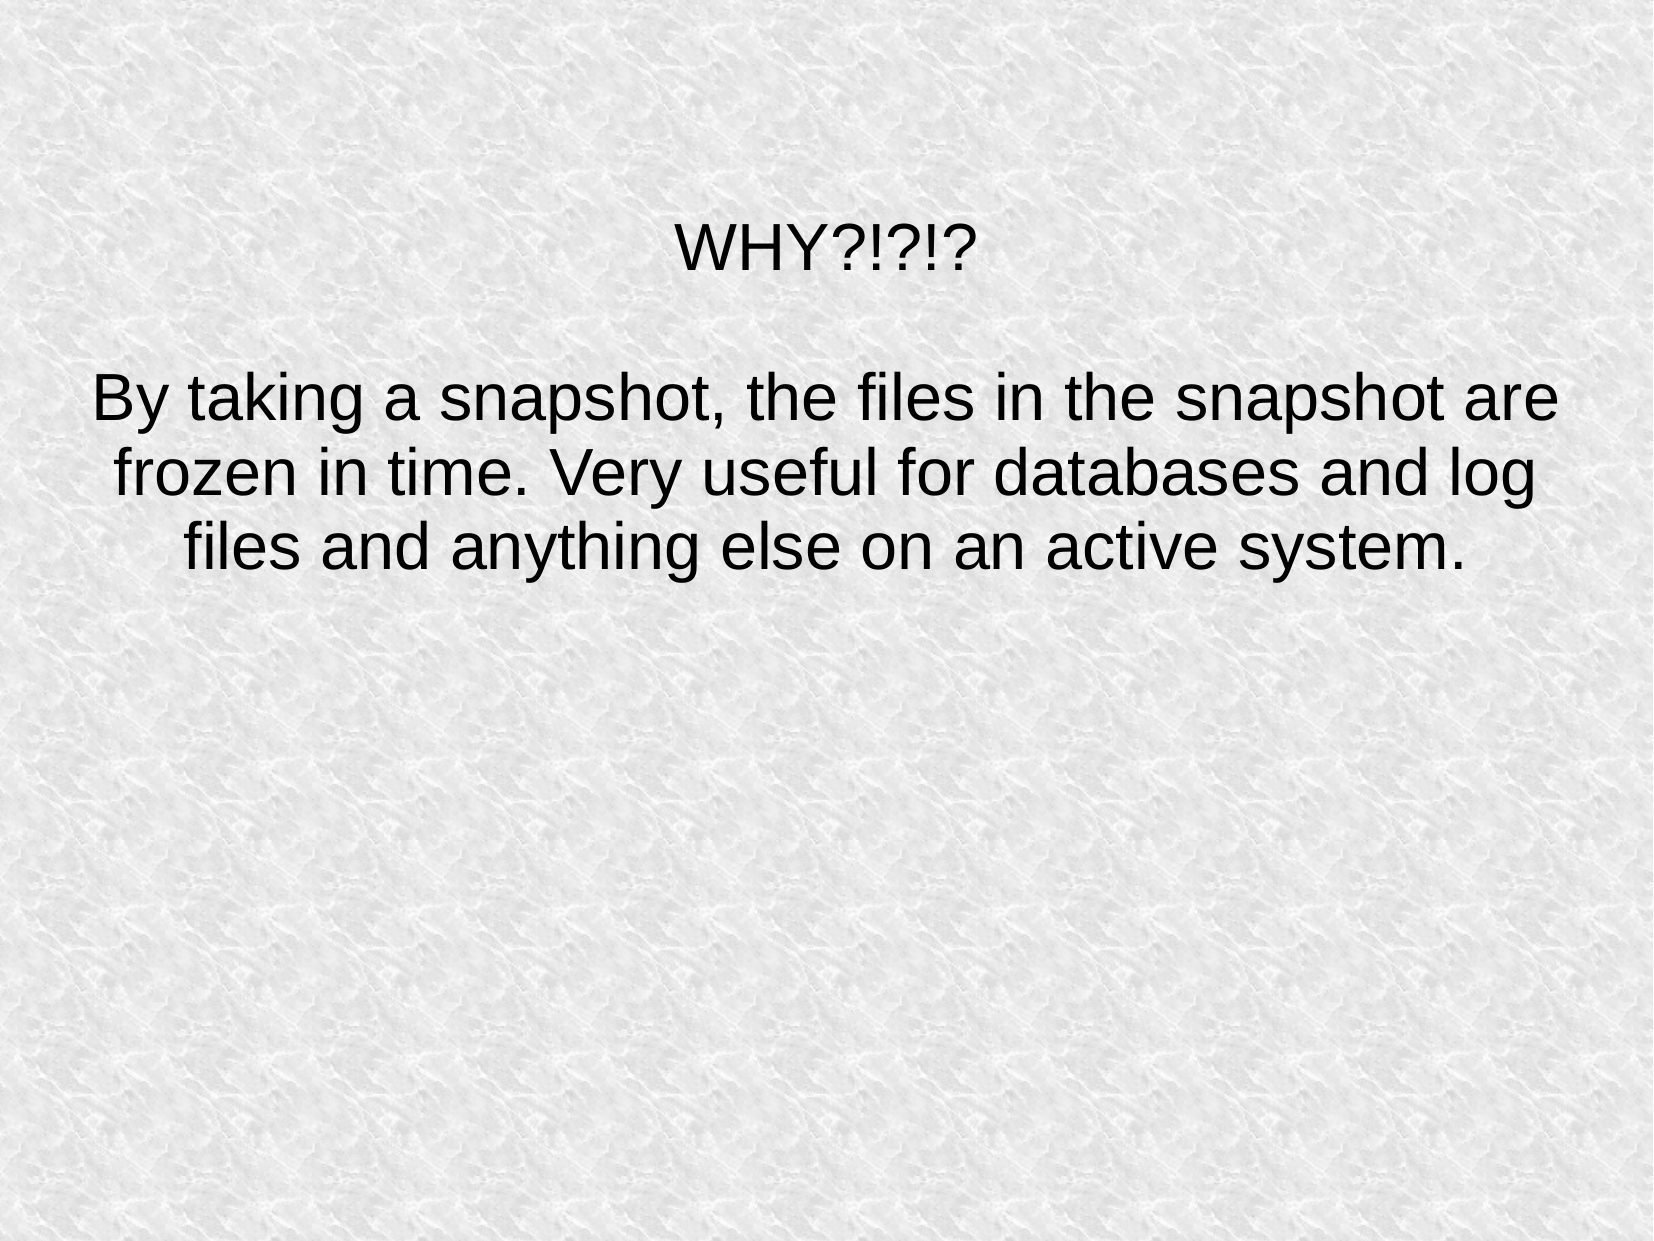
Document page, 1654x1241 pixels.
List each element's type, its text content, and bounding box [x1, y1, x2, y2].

picture [0, 0, 1654, 1241]
subtitle WHY?!?!? By taking a snapshot, the files in the snapshot are frozen in time. Very useful for databases and log files and anything else on an active system. [82, 37, 1571, 758]
